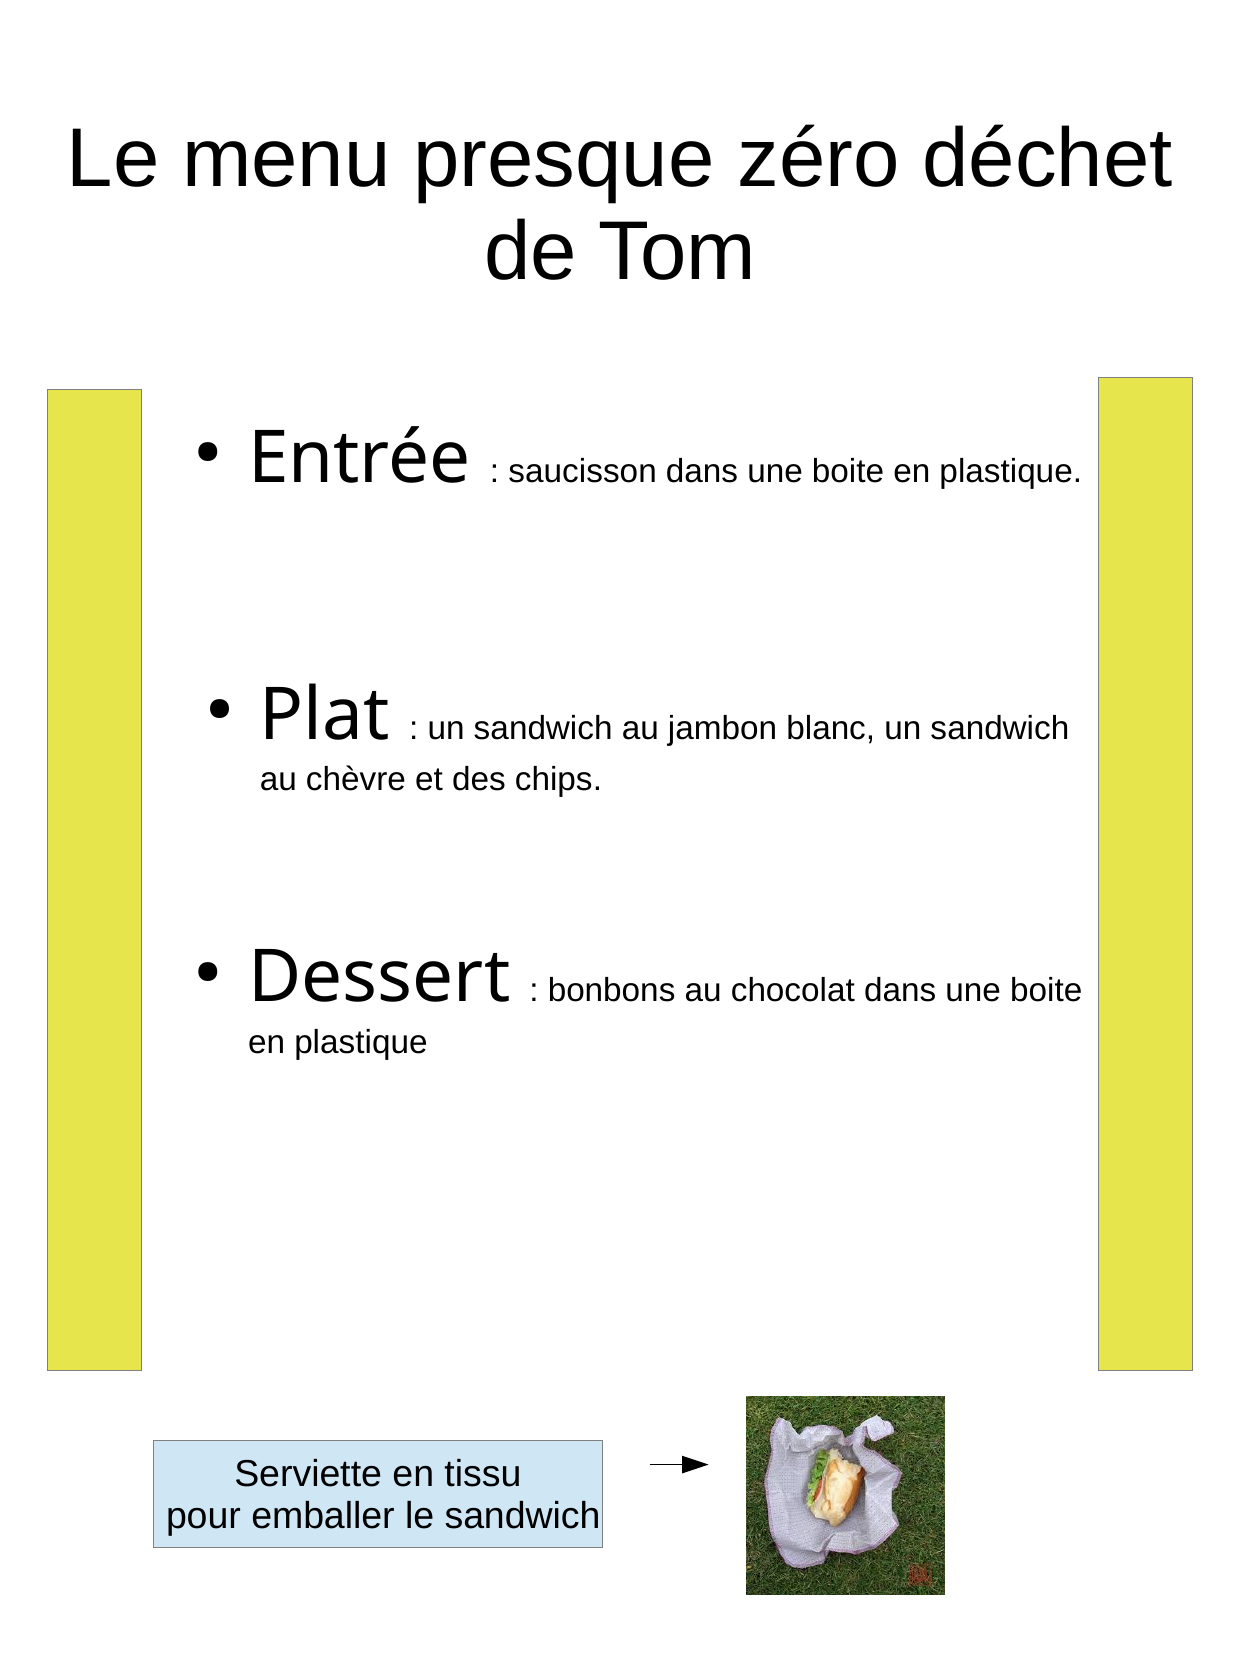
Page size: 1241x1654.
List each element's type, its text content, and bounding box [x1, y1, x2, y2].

list Plat : un sandwich au jambon blanc, un sandwich au chèvre et des chips. [188, 661, 1098, 860]
list Entrée : saucisson dans une boite en plastique. [177, 404, 1087, 603]
text_box [1098, 377, 1193, 1371]
text_box [47, 389, 142, 1371]
picture [746, 1396, 945, 1595]
title Le menu presque zéro déchet de Tom [62, 65, 1179, 342]
list Dessert : bonbons au chocolat dans une boite en plastique [177, 923, 1087, 1123]
text_box Serviette en tissu pour emballer le sandwich [153, 1440, 603, 1548]
